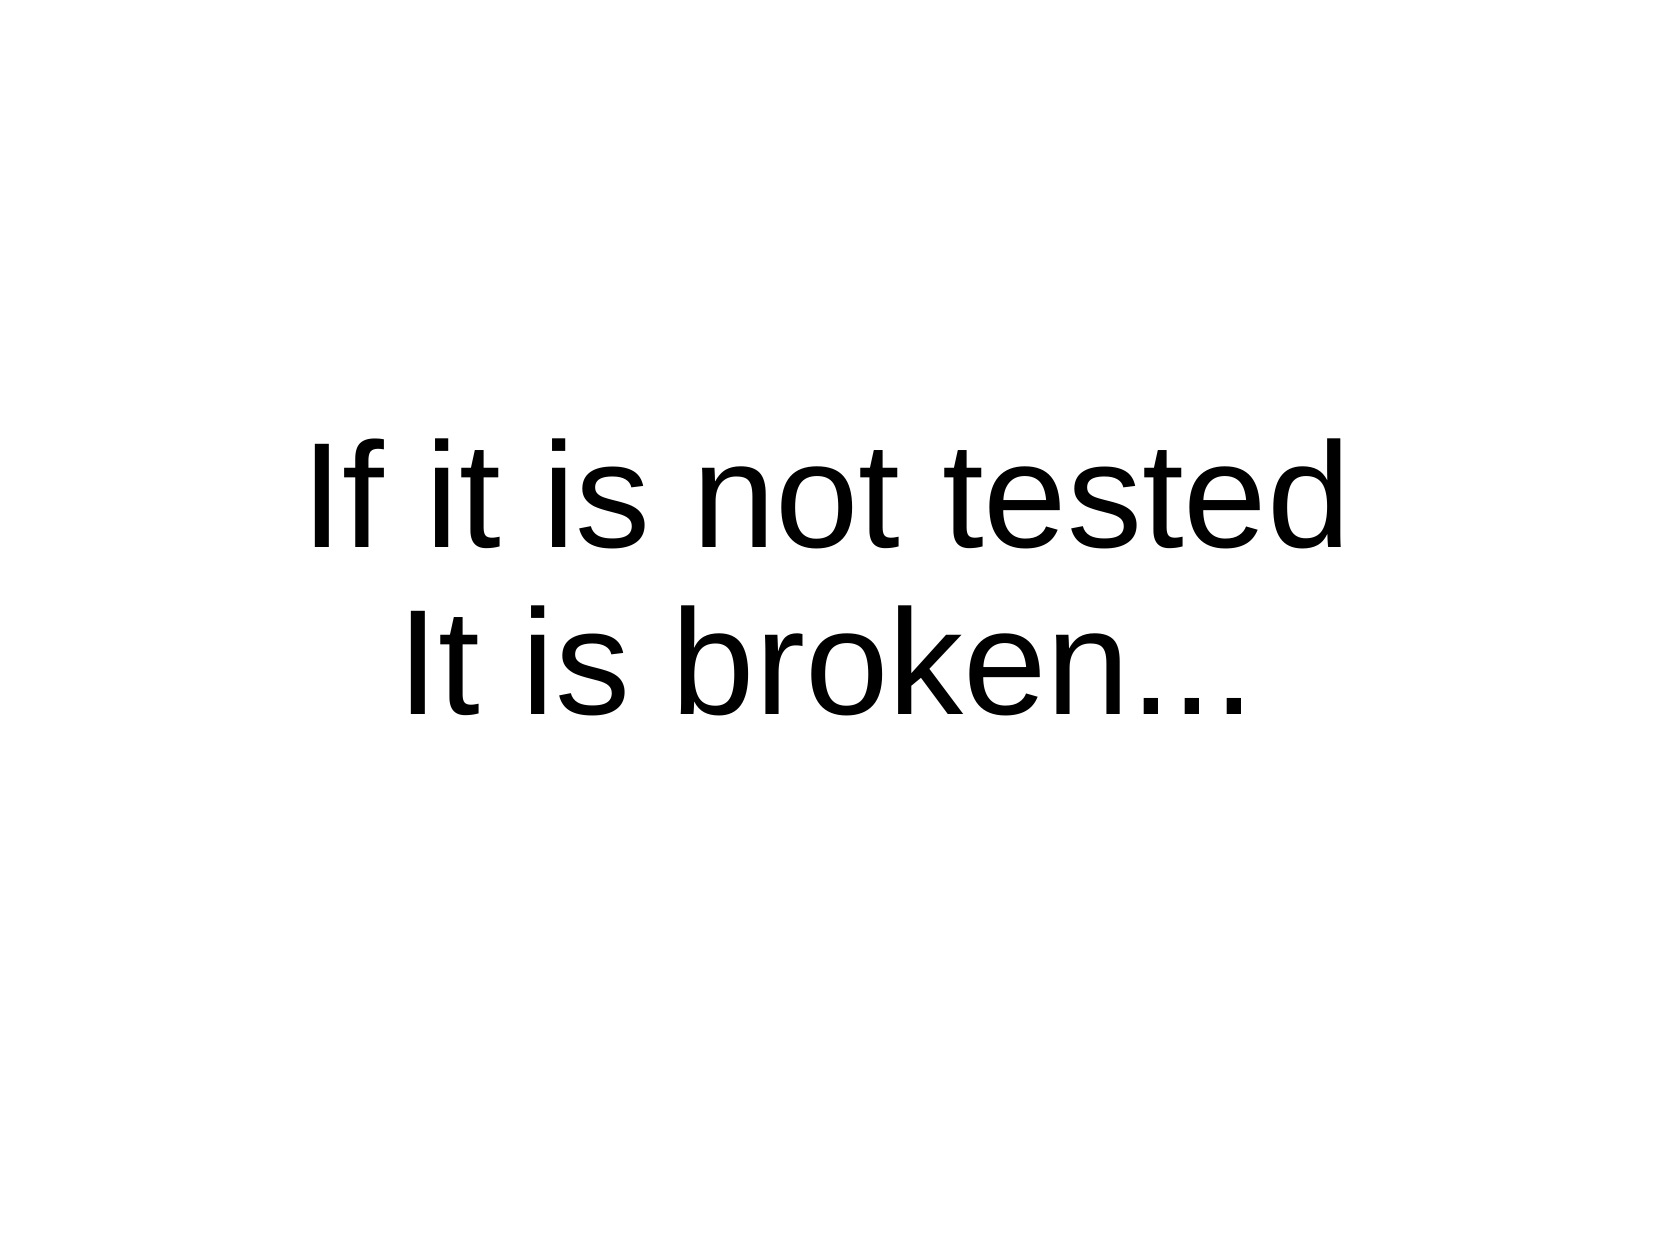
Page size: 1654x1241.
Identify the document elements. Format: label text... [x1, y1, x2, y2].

subtitle If it is not tested It is broken... [82, 56, 1571, 1102]
